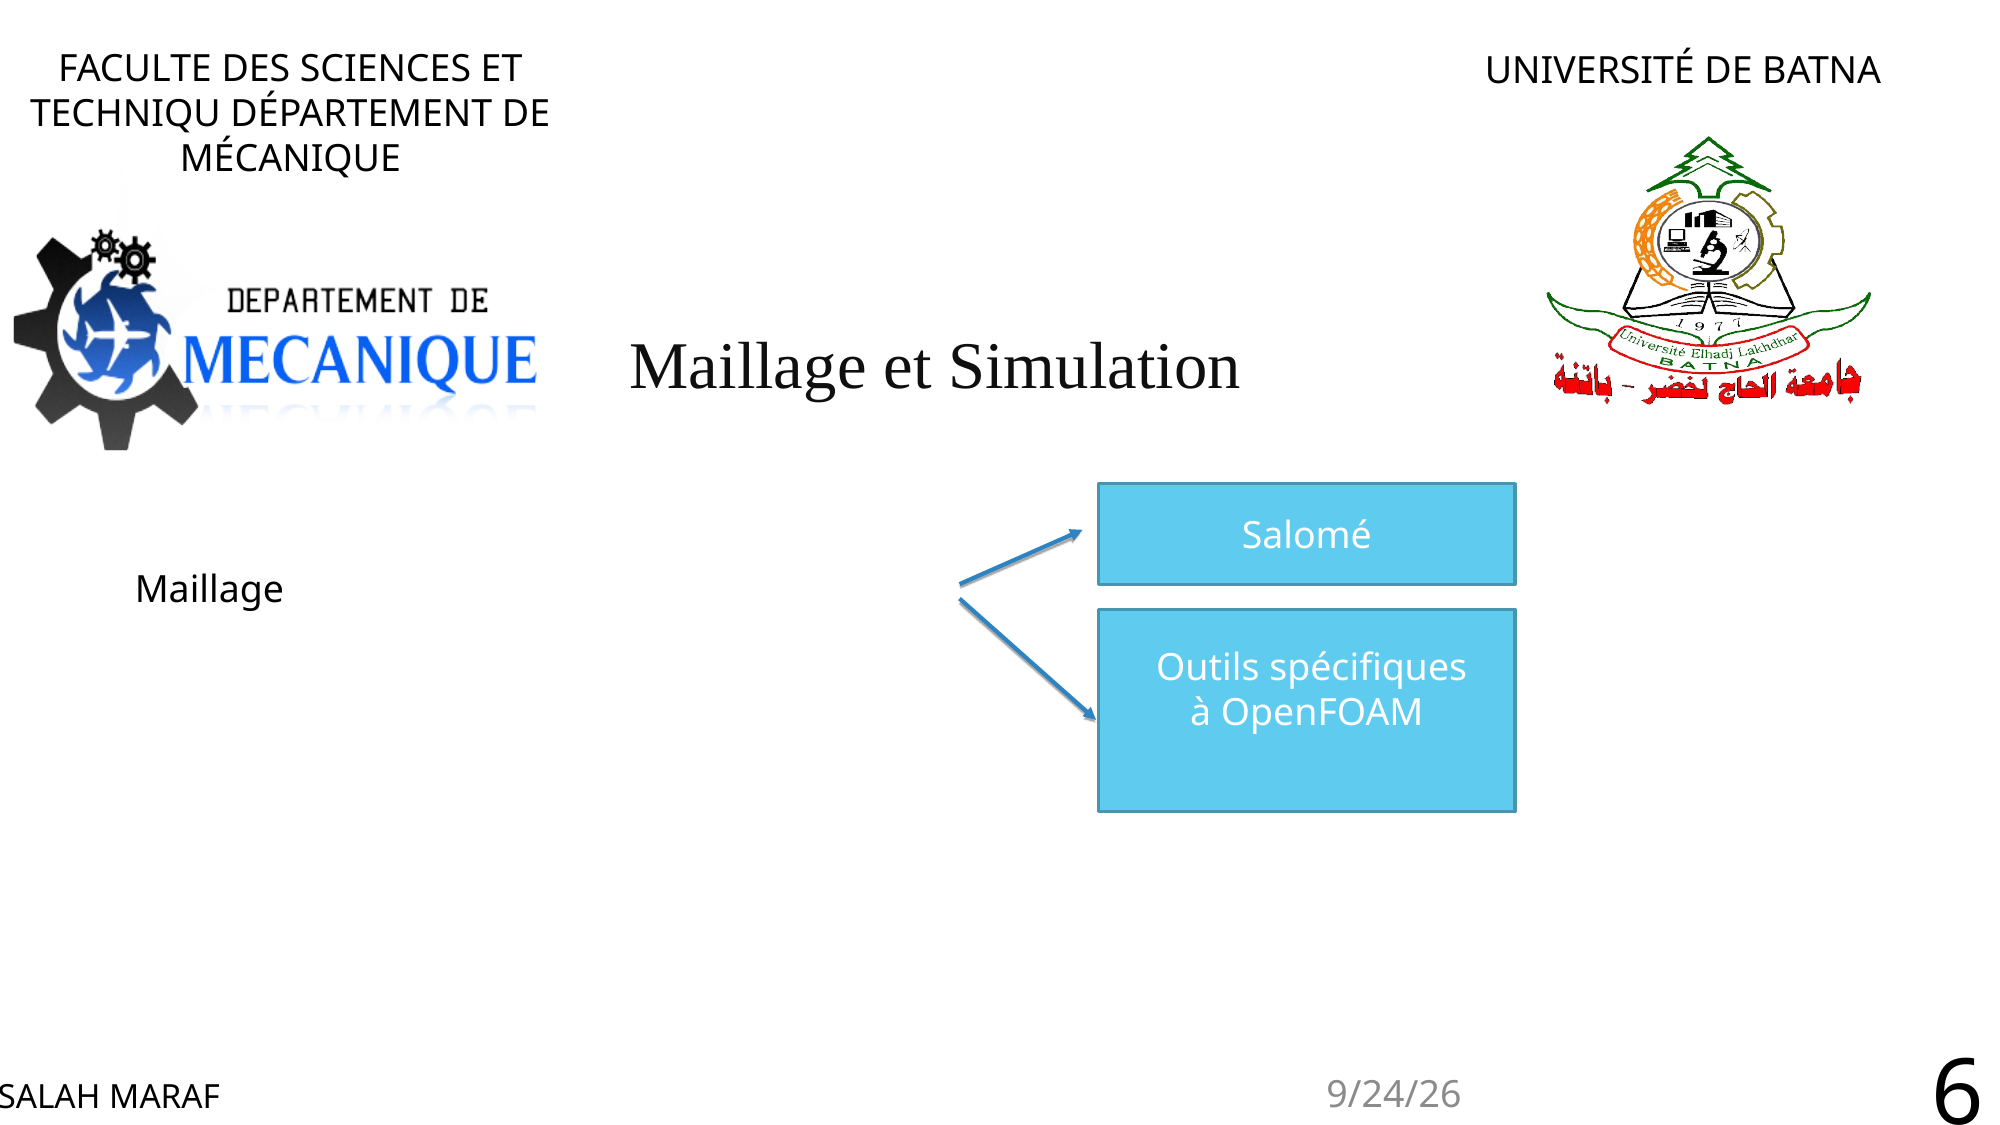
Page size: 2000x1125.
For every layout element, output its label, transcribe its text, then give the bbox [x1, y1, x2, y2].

text_box Outils spécifiques à OpenFOAM [1098, 609, 1516, 812]
text_box Salomé [1098, 483, 1516, 585]
footer SALAH MARAF [0, 1065, 1016, 1125]
picture [0, 134, 552, 468]
text_box Maillage [120, 557, 1307, 618]
slide_number <number> [1843, 1065, 2000, 1125]
picture [1541, 144, 1876, 407]
text_box Faculte des Sciences et Techniqu Département de MÉCANIQUE [13, 36, 567, 187]
text_box Maillage et Simulation [615, 314, 1526, 490]
slide_number 6/21/15 [1182, 1065, 1477, 1125]
text_box Université de Batna [1469, 38, 1935, 144]
